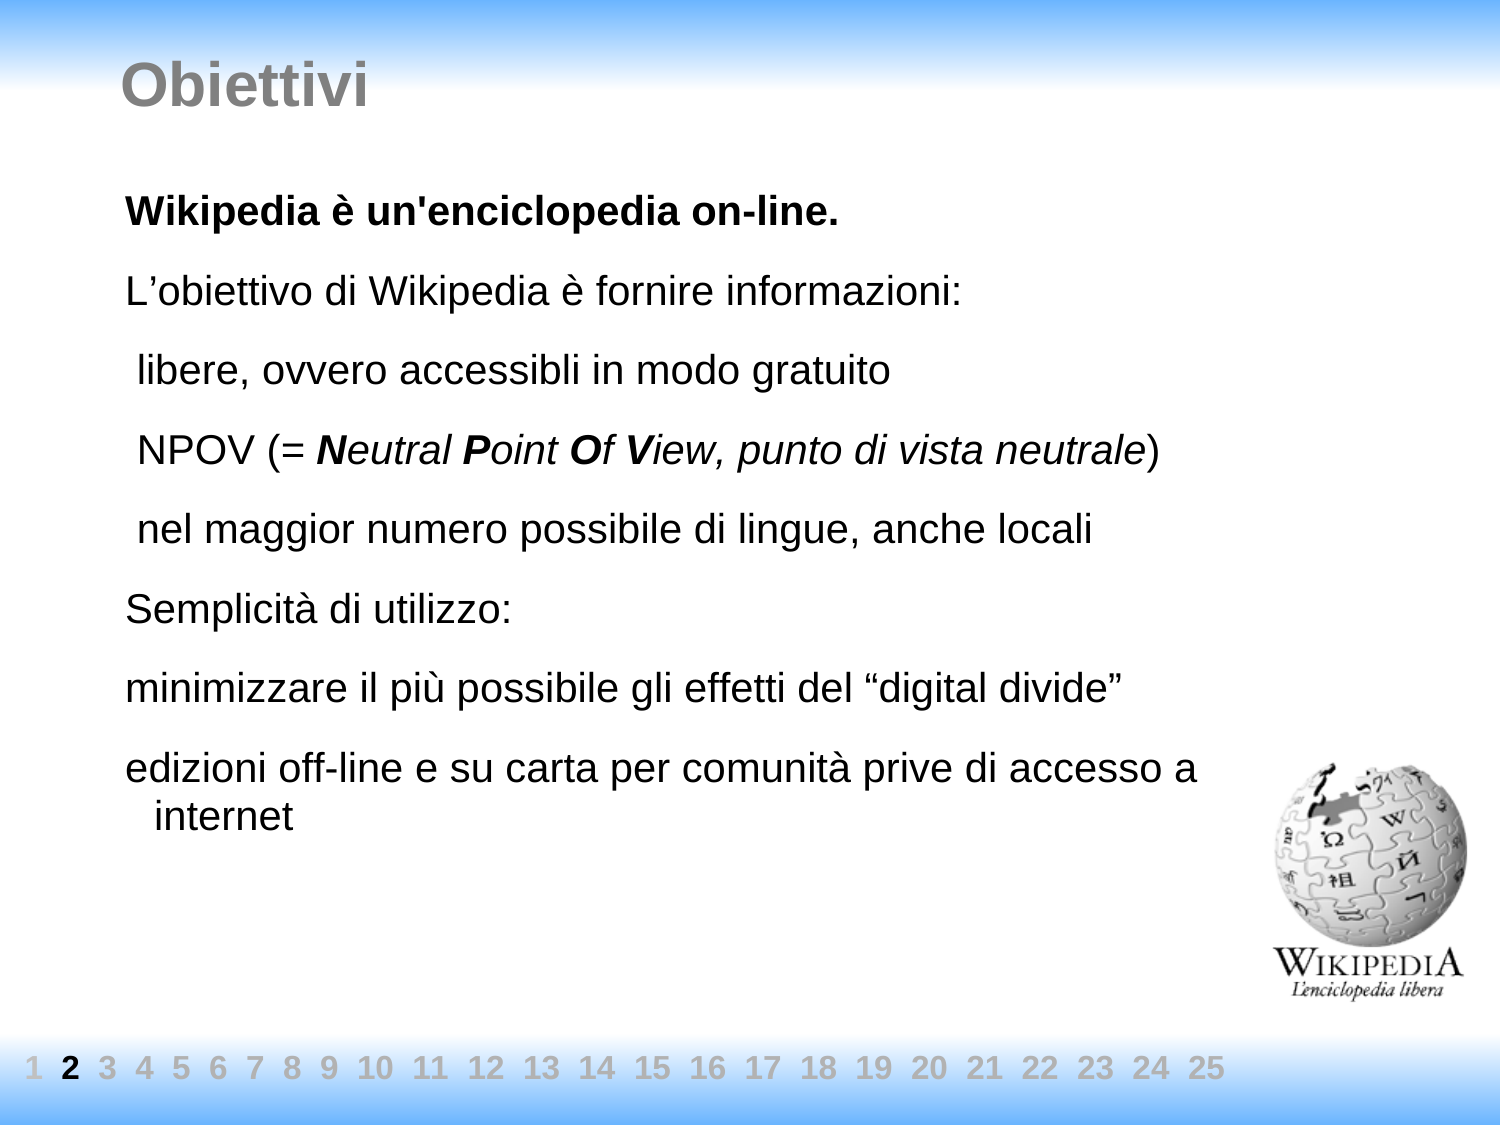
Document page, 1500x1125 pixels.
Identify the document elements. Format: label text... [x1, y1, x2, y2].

text_box [0, 1034, 1500, 1125]
text_box 1 2 3 4 5 6 7 8 9 10 11 12 13 14 15 16 17 18 19 20 21 22 23 24 25 [24, 1049, 1267, 1087]
text_box [0, 0, 1500, 91]
text_box Wikipedia è un'enciclopedia on-line. L’obiettivo di Wikipedia è fornire informazioni: libere, ovvero accessibli in modo gratuito NPOV (= Neutral Point Of View, punto di vista neutrale) nel maggior numero possibile di lingue, anche locali Semplicità di utilizzo: minimizzare il più possibile gli effetti del “digital divide” edizioni off-line e su carta per comunità prive di accesso a internet [110, 178, 1233, 927]
text_box Obiettivi [120, 50, 1479, 120]
chart [1265, 761, 1477, 1004]
